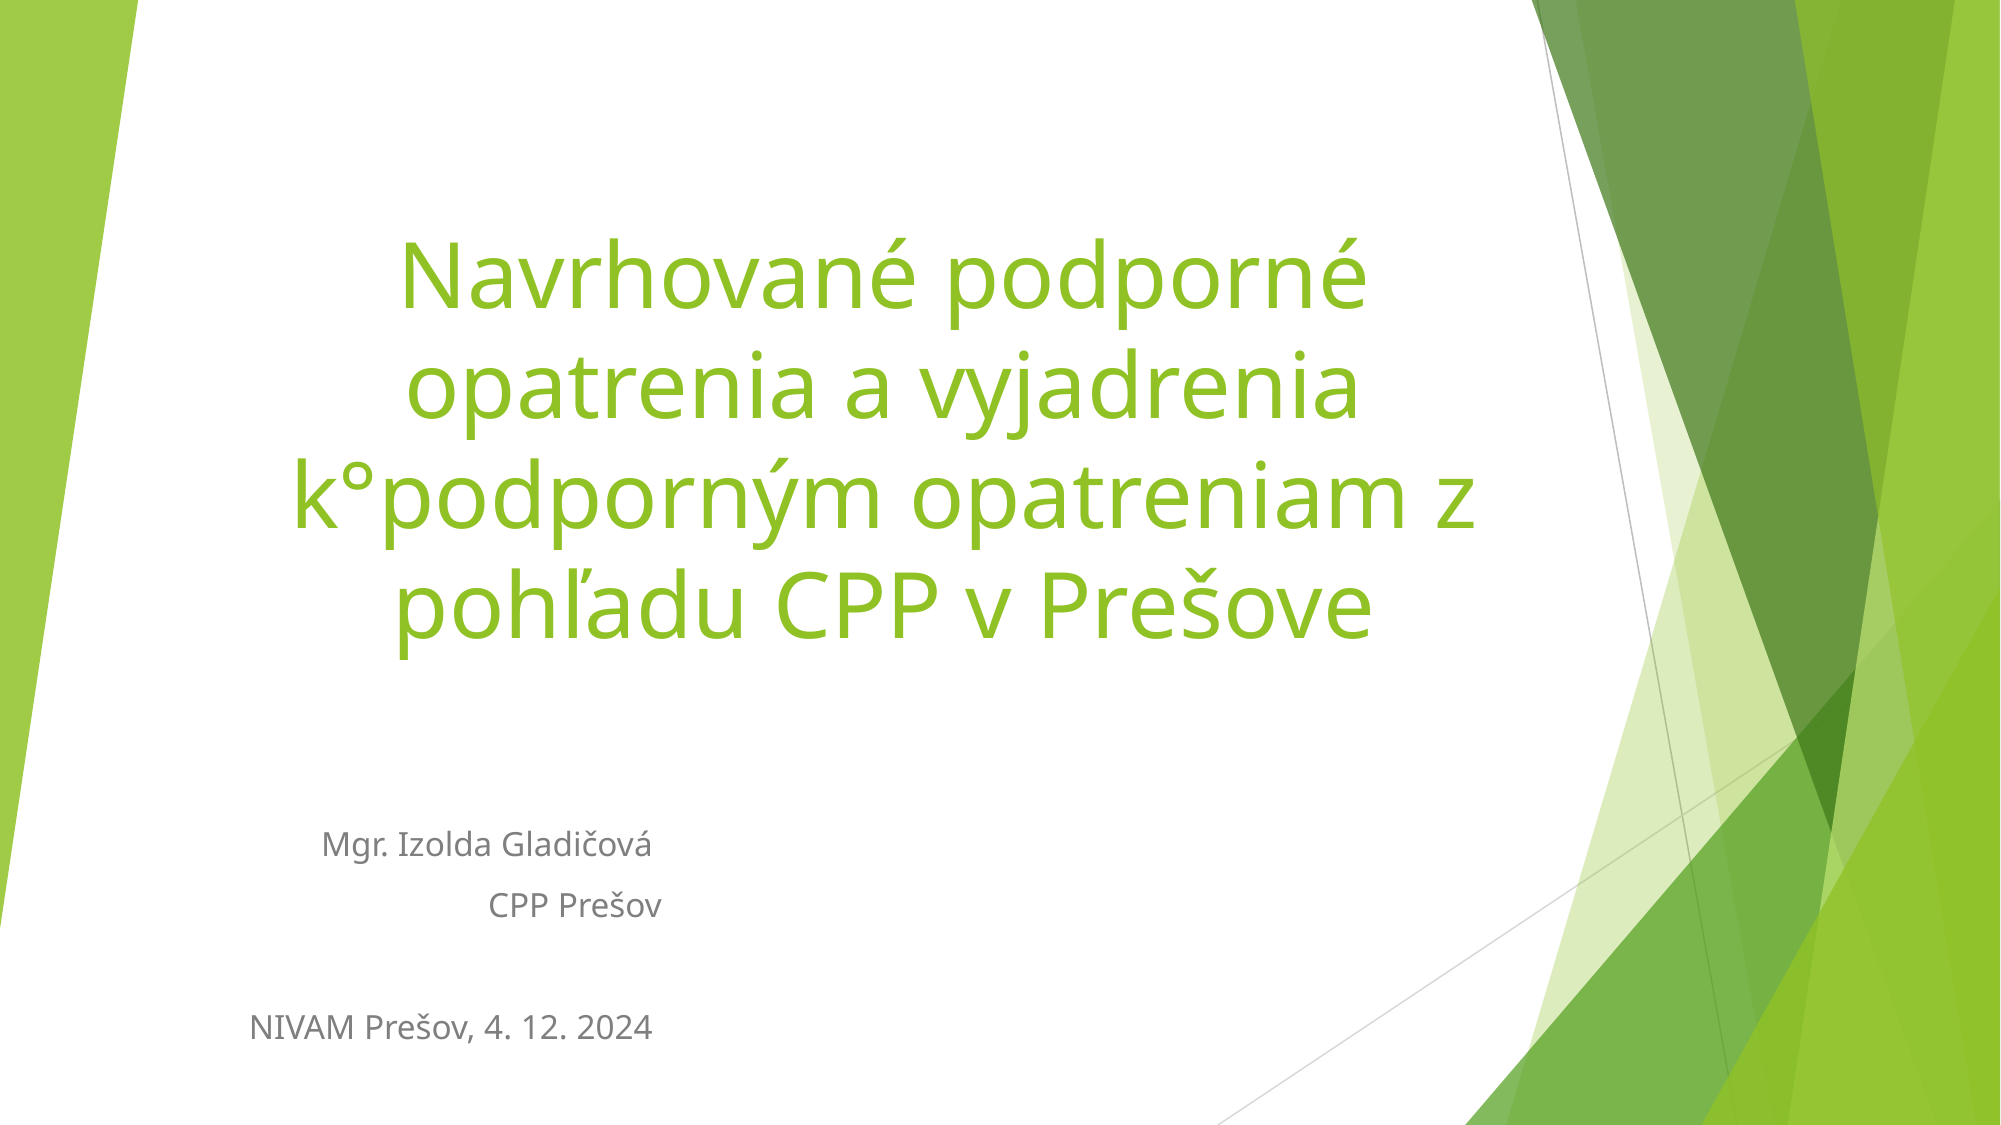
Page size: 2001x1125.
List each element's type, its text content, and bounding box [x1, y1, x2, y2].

subtitle Mgr. Izolda Gladičová CPP Prešov NIVAM Prešov, 4. 12. 2024 [233, 815, 1509, 1059]
title Navrhované podporné opatrenia a vyjadrenia k°podporným opatreniam z pohľadu CPP v Prešove [247, 160, 1522, 665]
